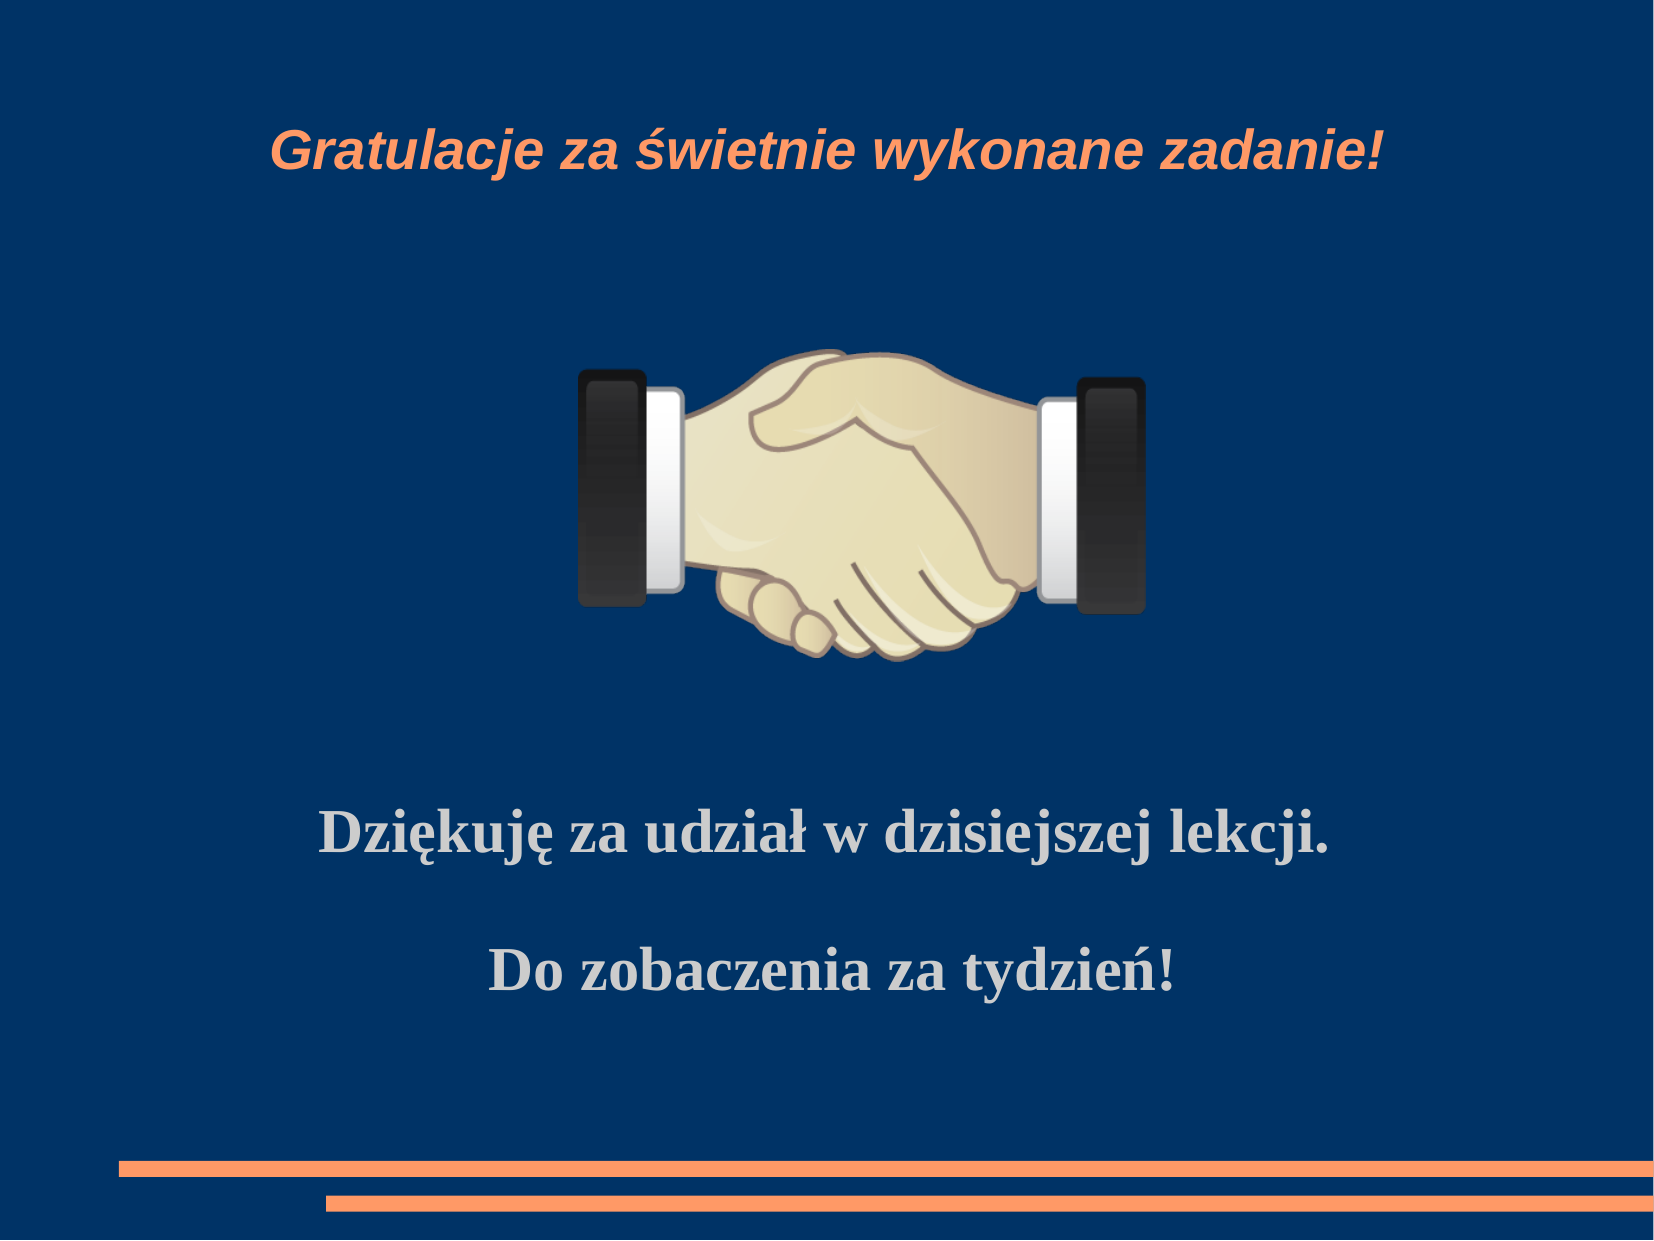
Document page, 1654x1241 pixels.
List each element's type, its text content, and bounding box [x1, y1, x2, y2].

title Gratulacje za świetnie wykonane zadanie! [121, 46, 1534, 254]
subtitle Dziękuję za udział w dzisiejszej lekcji. Do zobaczenia za tydzień! [121, 322, 1561, 1132]
picture [578, 349, 1146, 662]
